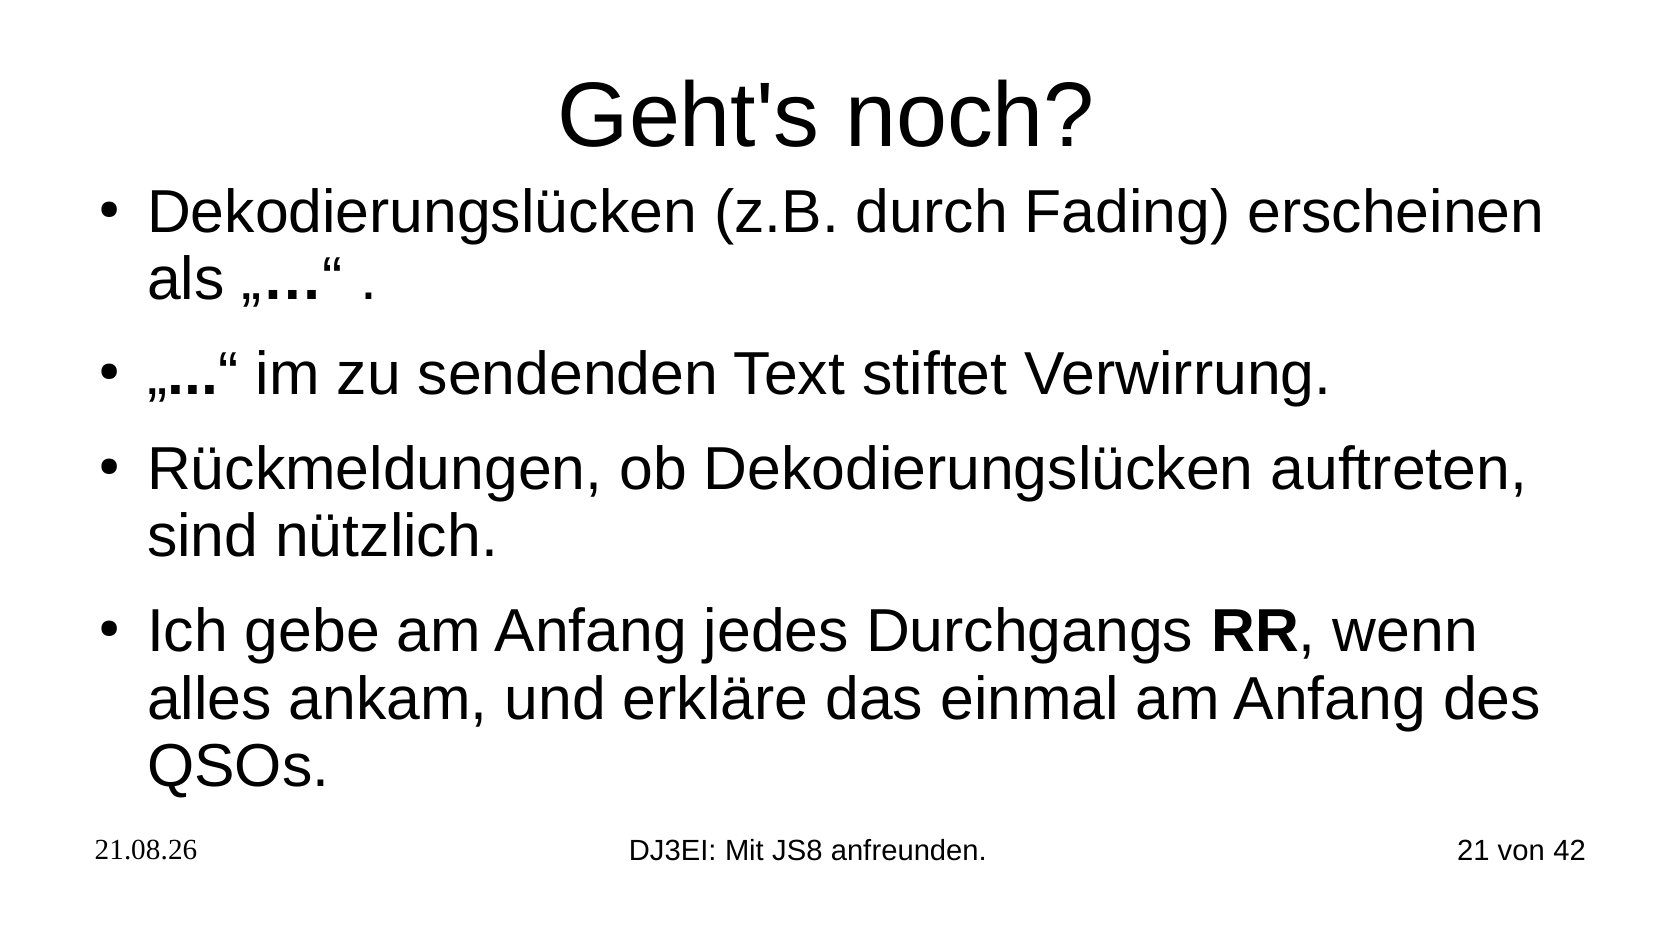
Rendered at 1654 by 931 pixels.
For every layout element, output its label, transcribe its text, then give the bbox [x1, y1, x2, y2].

list Dekodierungslücken (z.B. durch Fading) erscheinen als „…“ . „...“ im zu sendenden Text stiftet Verwirrung. Rückmeldungen, ob Dekodierungslücken auftreten, sind nützlich. Ich gebe am Anfang jedes Durchgangs RR, wenn alles ankam, und erkläre das einmal am Anfang des QSOs. [82, 177, 1571, 804]
title Geht's noch? [82, 37, 1571, 177]
